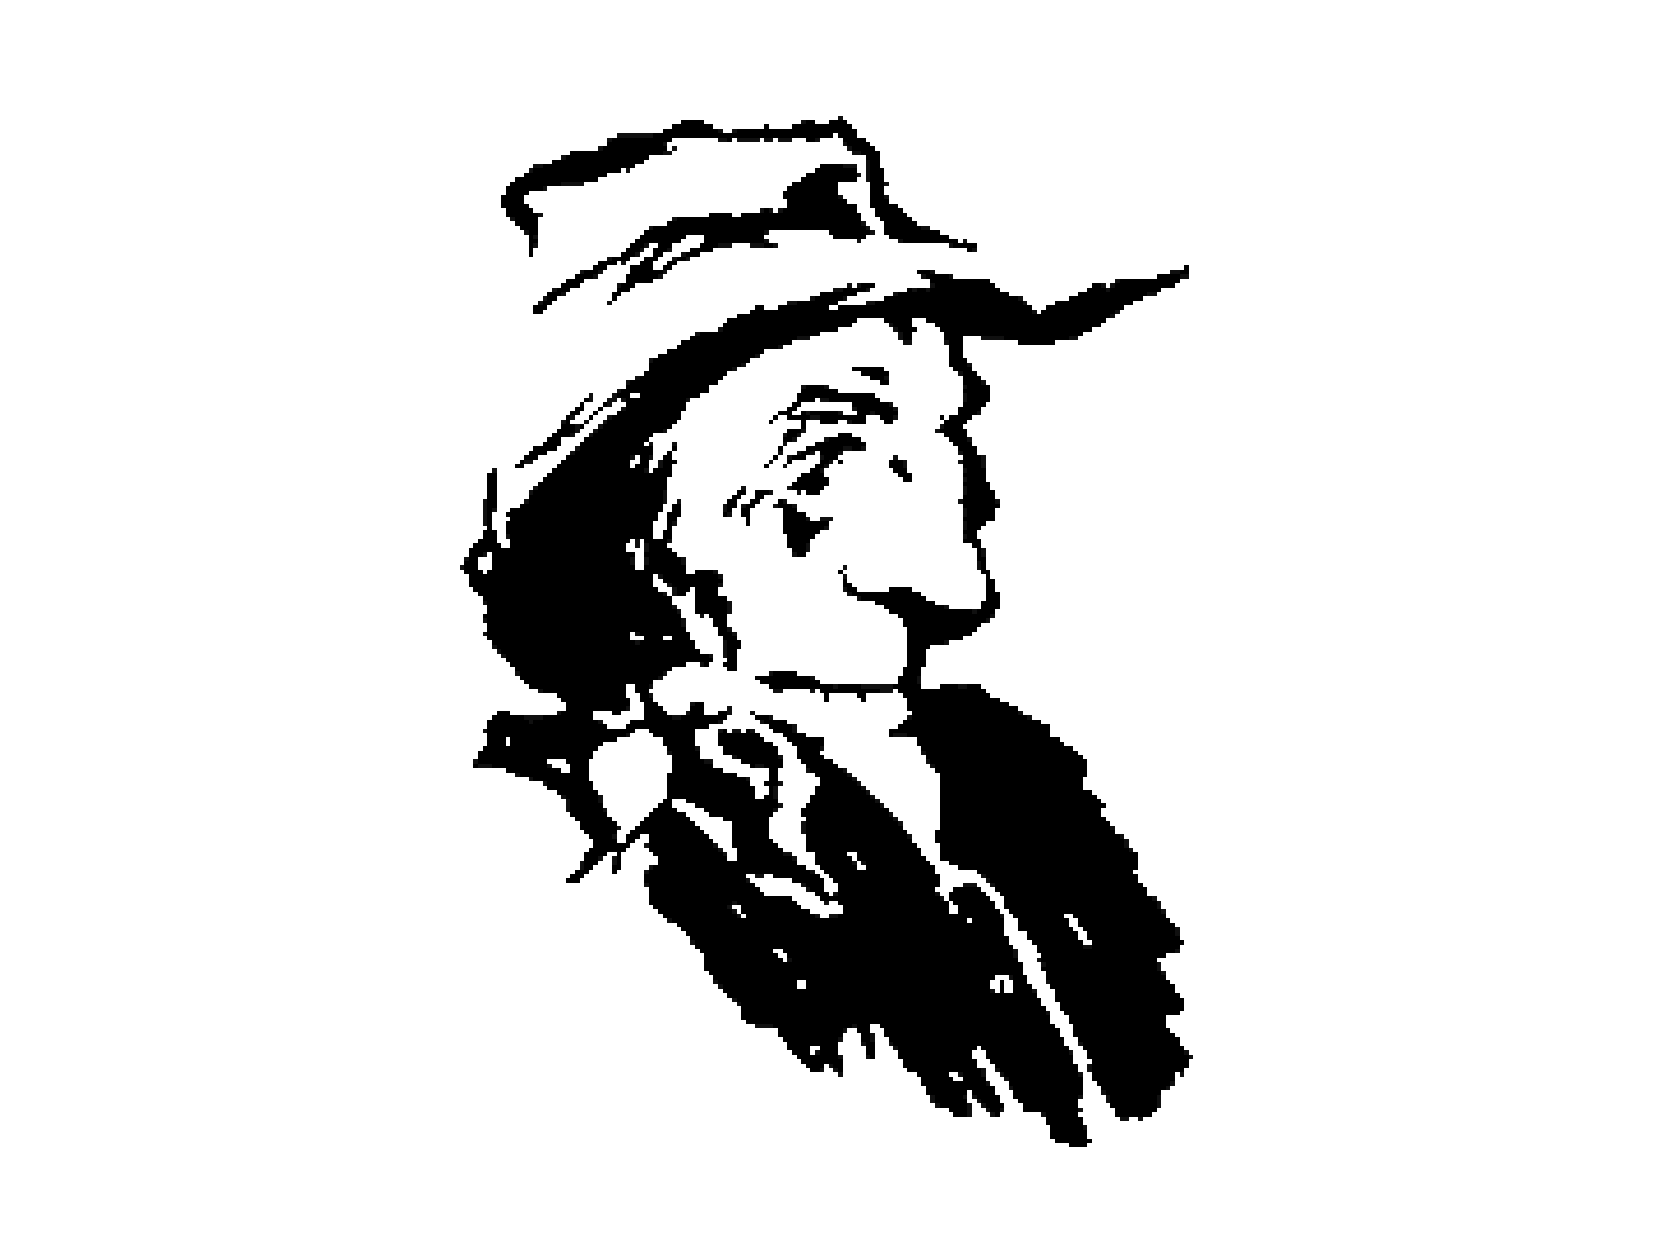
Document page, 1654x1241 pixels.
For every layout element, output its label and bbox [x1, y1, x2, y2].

picture [437, 94, 1217, 1170]
